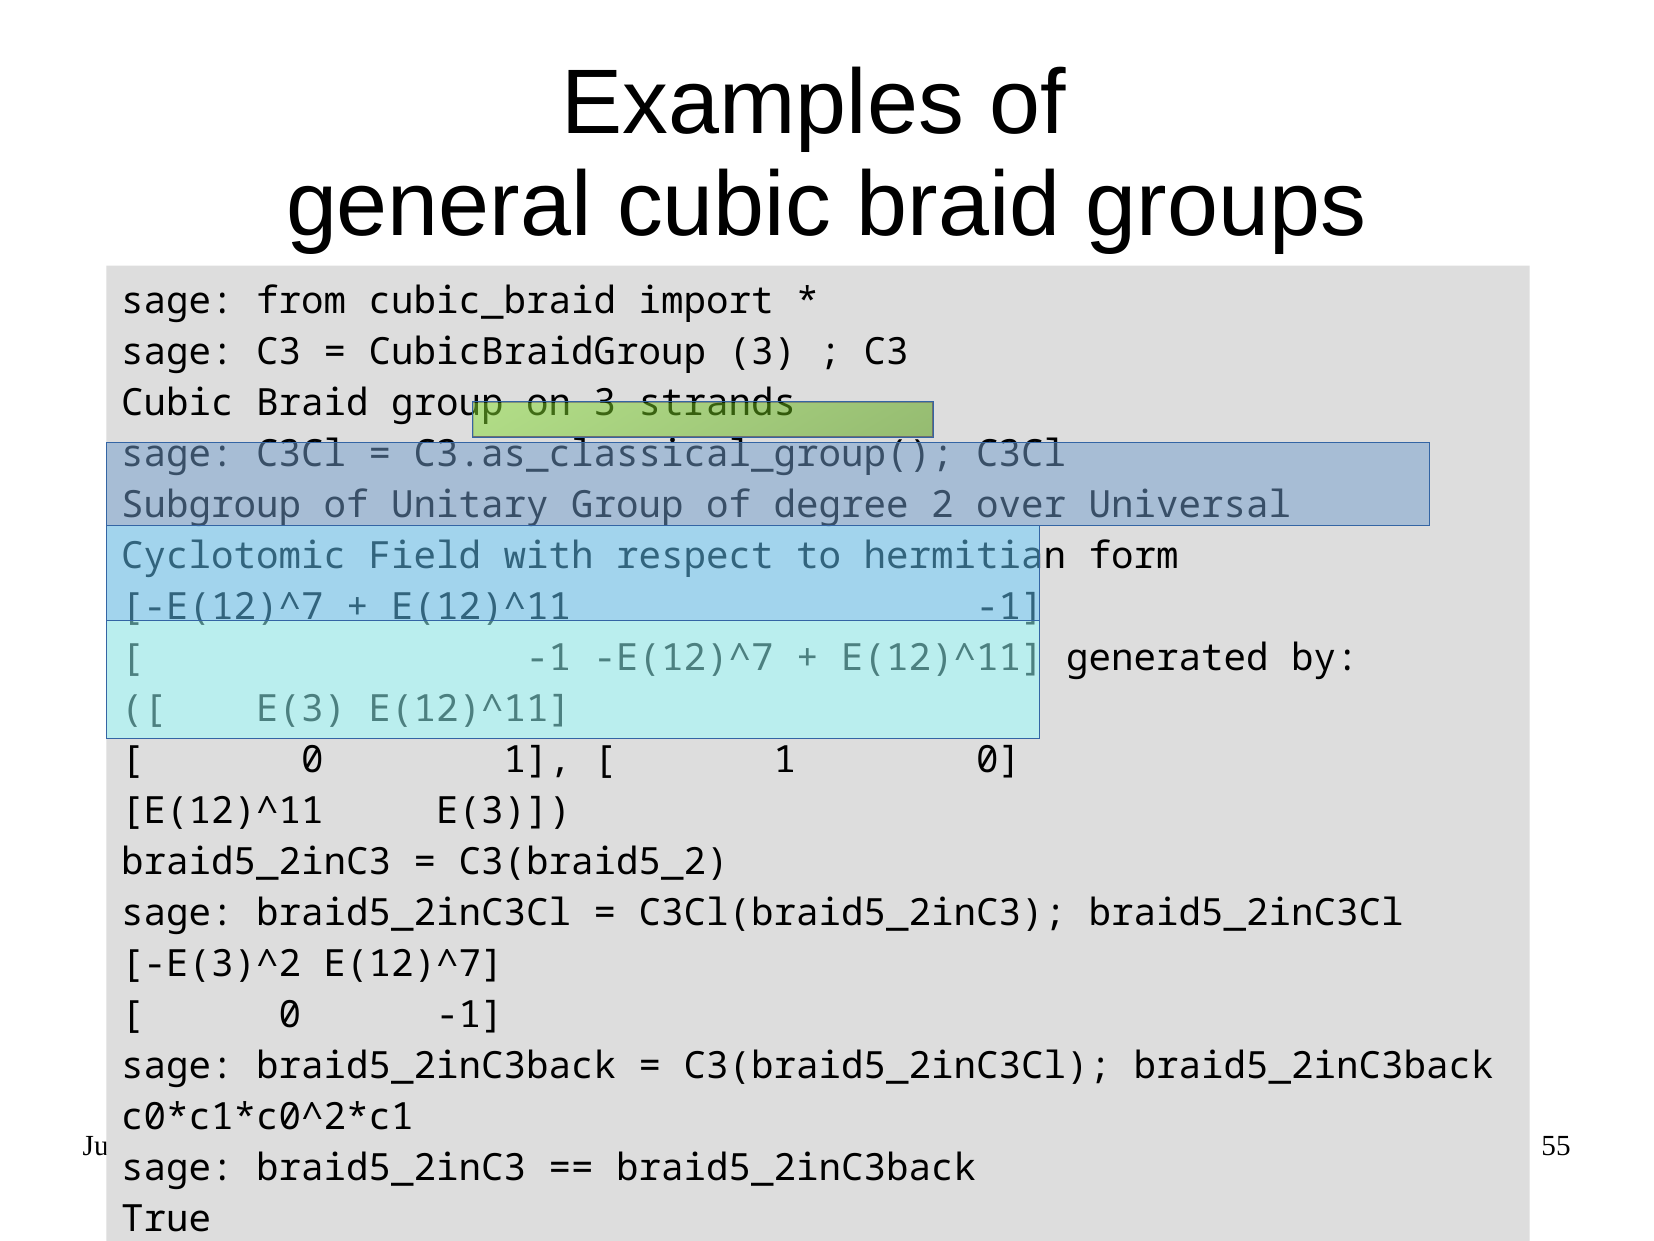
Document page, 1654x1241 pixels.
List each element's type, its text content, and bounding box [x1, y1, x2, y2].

text_box [472, 401, 934, 438]
title Examples of general cubic braid groups [82, 49, 1571, 257]
text_box sage: from cubic_braid import * sage: C3 = CubicBraidGroup (3) ; C3 Cubic Braid group on 3 strands sage: C3Cl = C3.as_classical_group(); C3Cl Subgroup of Unitary Group of degree 2 over Universal Cyclotomic Field with respect to hermitian form [-E(12)^7 + E(12)^11 -1] [ -1 -E(12)^7 + E(12)^11] generated by: ([ E(3) E(12)^11] [ 0 1], [ 1 0] [E(12)^11 E(3)]) braid5_2inC3 = C3(braid5_2) sage: braid5_2inC3Cl = C3Cl(braid5_2inC3); braid5_2inC3Cl [-E(3)^2 E(12)^7] [ 0 -1] sage: braid5_2inC3back = C3(braid5_2inC3Cl); braid5_2inC3back c0*c1*c0^2*c1 sage: braid5_2inC3 == braid5_2inC3back True sage: braid5_2inC3.braid() == braid5_2inC3back.braid() False [106, 265, 1530, 1179]
text_box [106, 442, 1430, 739]
